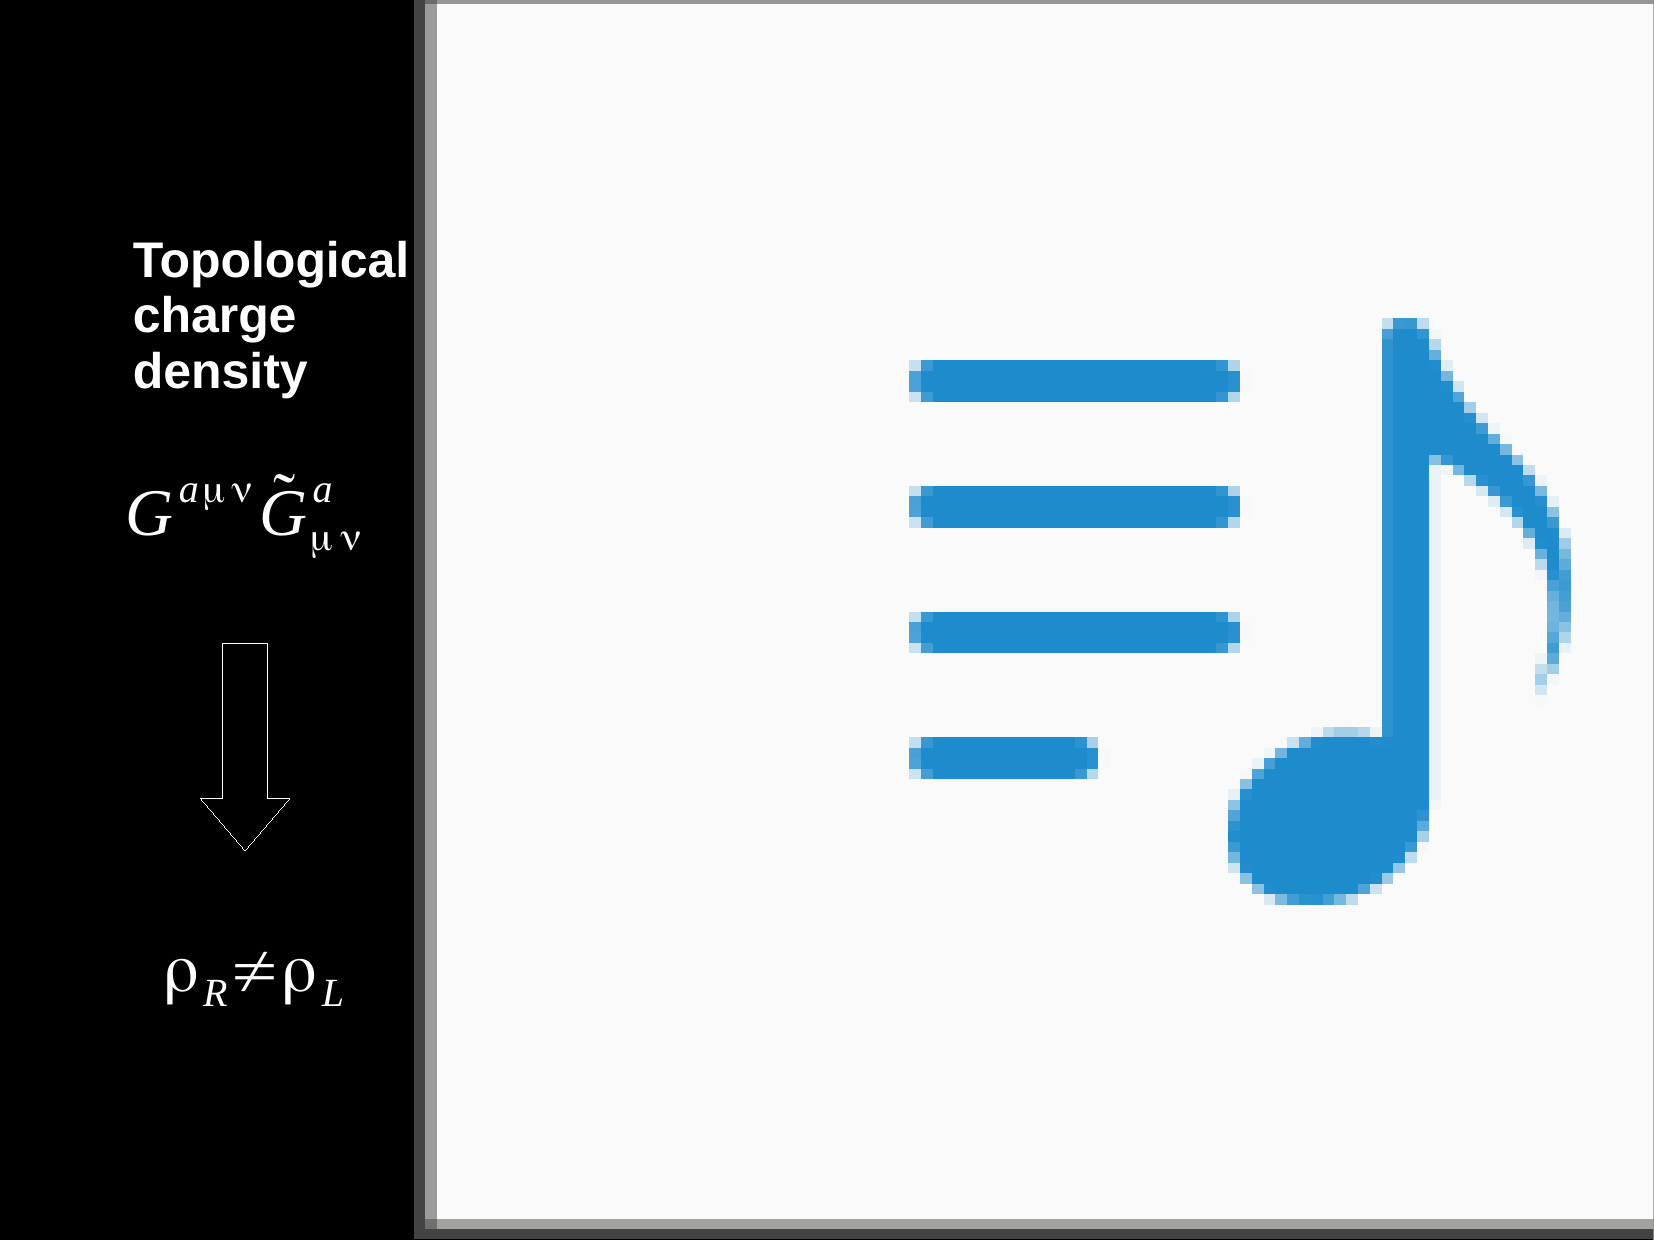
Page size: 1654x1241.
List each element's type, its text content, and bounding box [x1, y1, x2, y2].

chart [157, 931, 350, 1017]
chart [119, 466, 367, 561]
text_box Topological charge density [118, 224, 425, 582]
text_box [413, 0, 1654, 1241]
text_box [200, 643, 290, 851]
